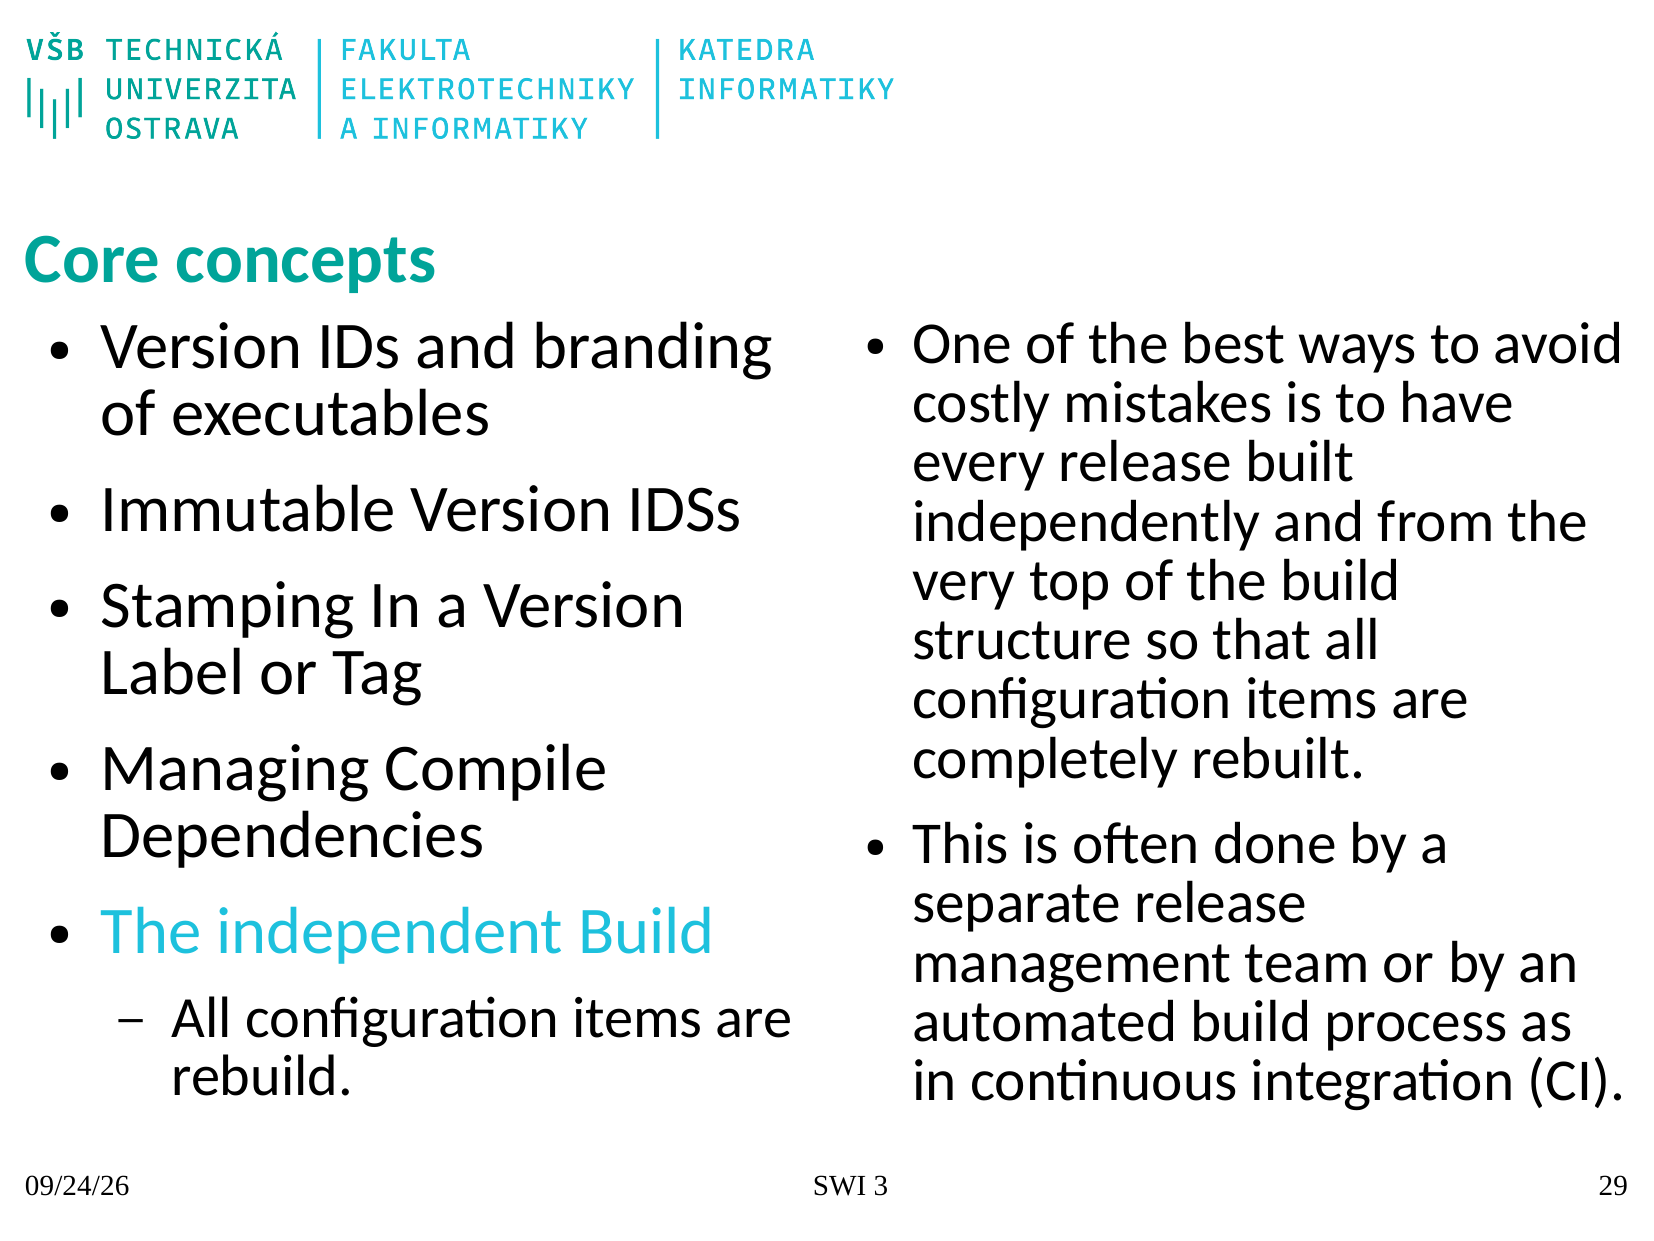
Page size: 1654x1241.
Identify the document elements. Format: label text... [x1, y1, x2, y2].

list One of the best ways to avoid costly mistakes is to have every release built independently and from the very top of the build structure so that all configuration items are completely rebuilt. This is often done by a separate release management team or by an automated build process as in continuous integration (CI). [849, 318, 1630, 1146]
list Version IDs and branding of executables Immutable Version IDSs Stamping In a Version Label or Tag Managing Compile Dependencies The independent Build All configuration items are rebuild. [30, 318, 811, 1146]
picture [26, 31, 894, 139]
title Core concepts [24, 169, 1629, 300]
